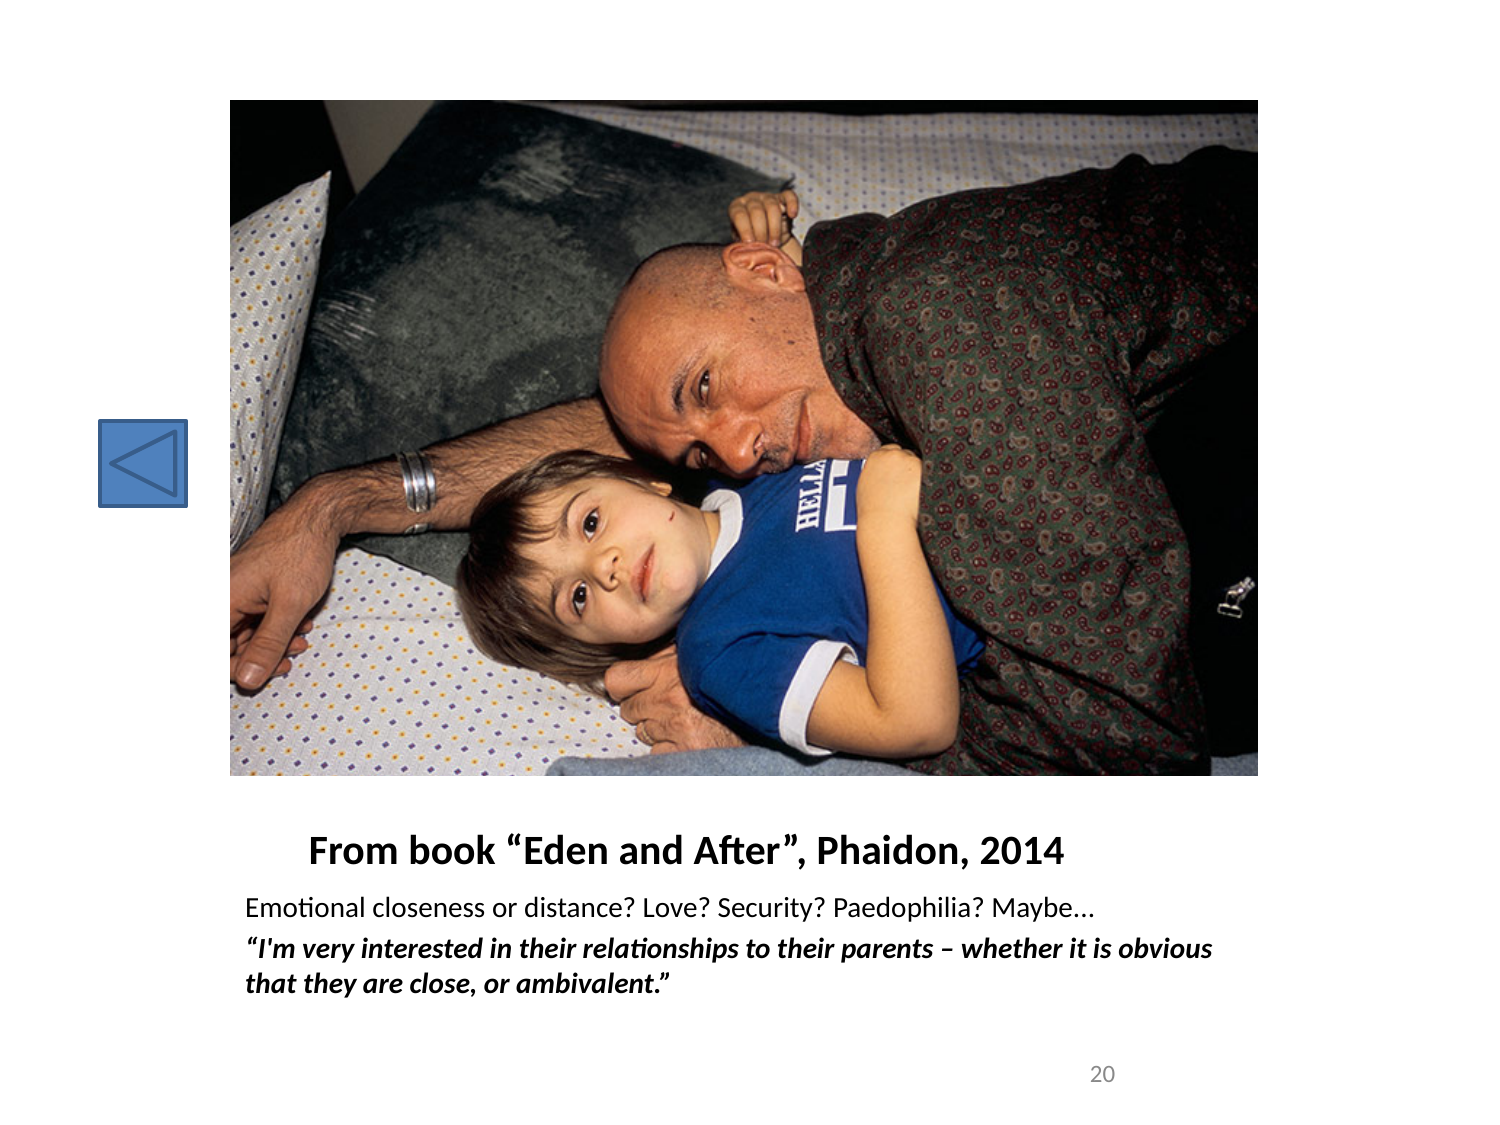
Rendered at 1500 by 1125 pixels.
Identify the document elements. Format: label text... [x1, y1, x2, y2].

list Emotional closeness or distance? Love? Security? Paedophilia? Maybe... “I'm very interested in their relationships to their parents – whether it is obvious that they are close, or ambivalent.” [230, 880, 1258, 1013]
picture [230, 100, 1258, 776]
text_box [100, 420, 186, 507]
text_box 20 [1074, 1042, 1426, 1103]
title From book “Eden and After”, Phaidon, 2014 [294, 787, 1195, 880]
